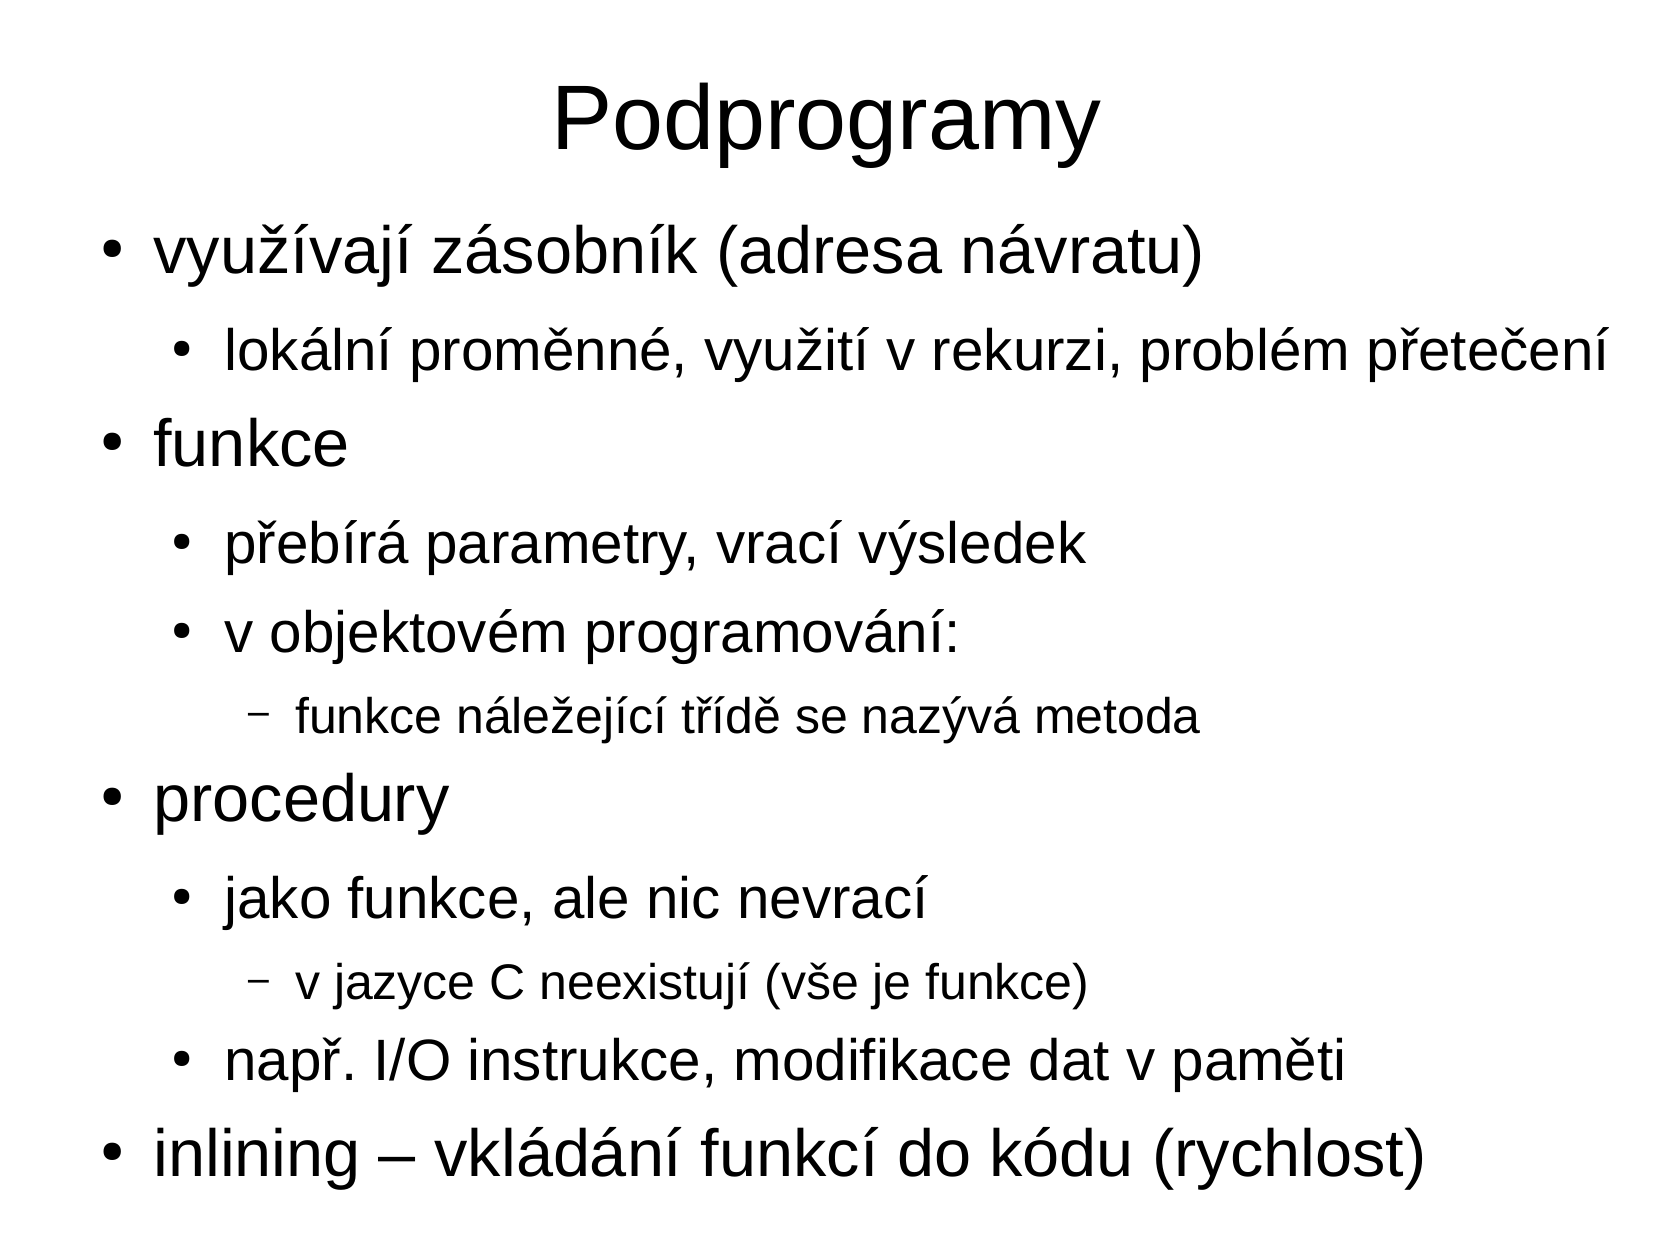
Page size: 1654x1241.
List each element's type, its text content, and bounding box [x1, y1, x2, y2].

list využívají zásobník (adresa návratu) lokální proměnné, využití v rekurzi, problém přetečení funkce přebírá parametry, vrací výsledek v objektovém programování: funkce náležející třídě se nazývá metoda procedury jako funkce, ale nic nevrací v jazyce C neexistují (vše je funkce) např. I/O instrukce, modifikace dat v paměti inlining – vkládání funkcí do kódu (rychlost) [82, 213, 1654, 1192]
title Podprogramy [82, 21, 1571, 213]
